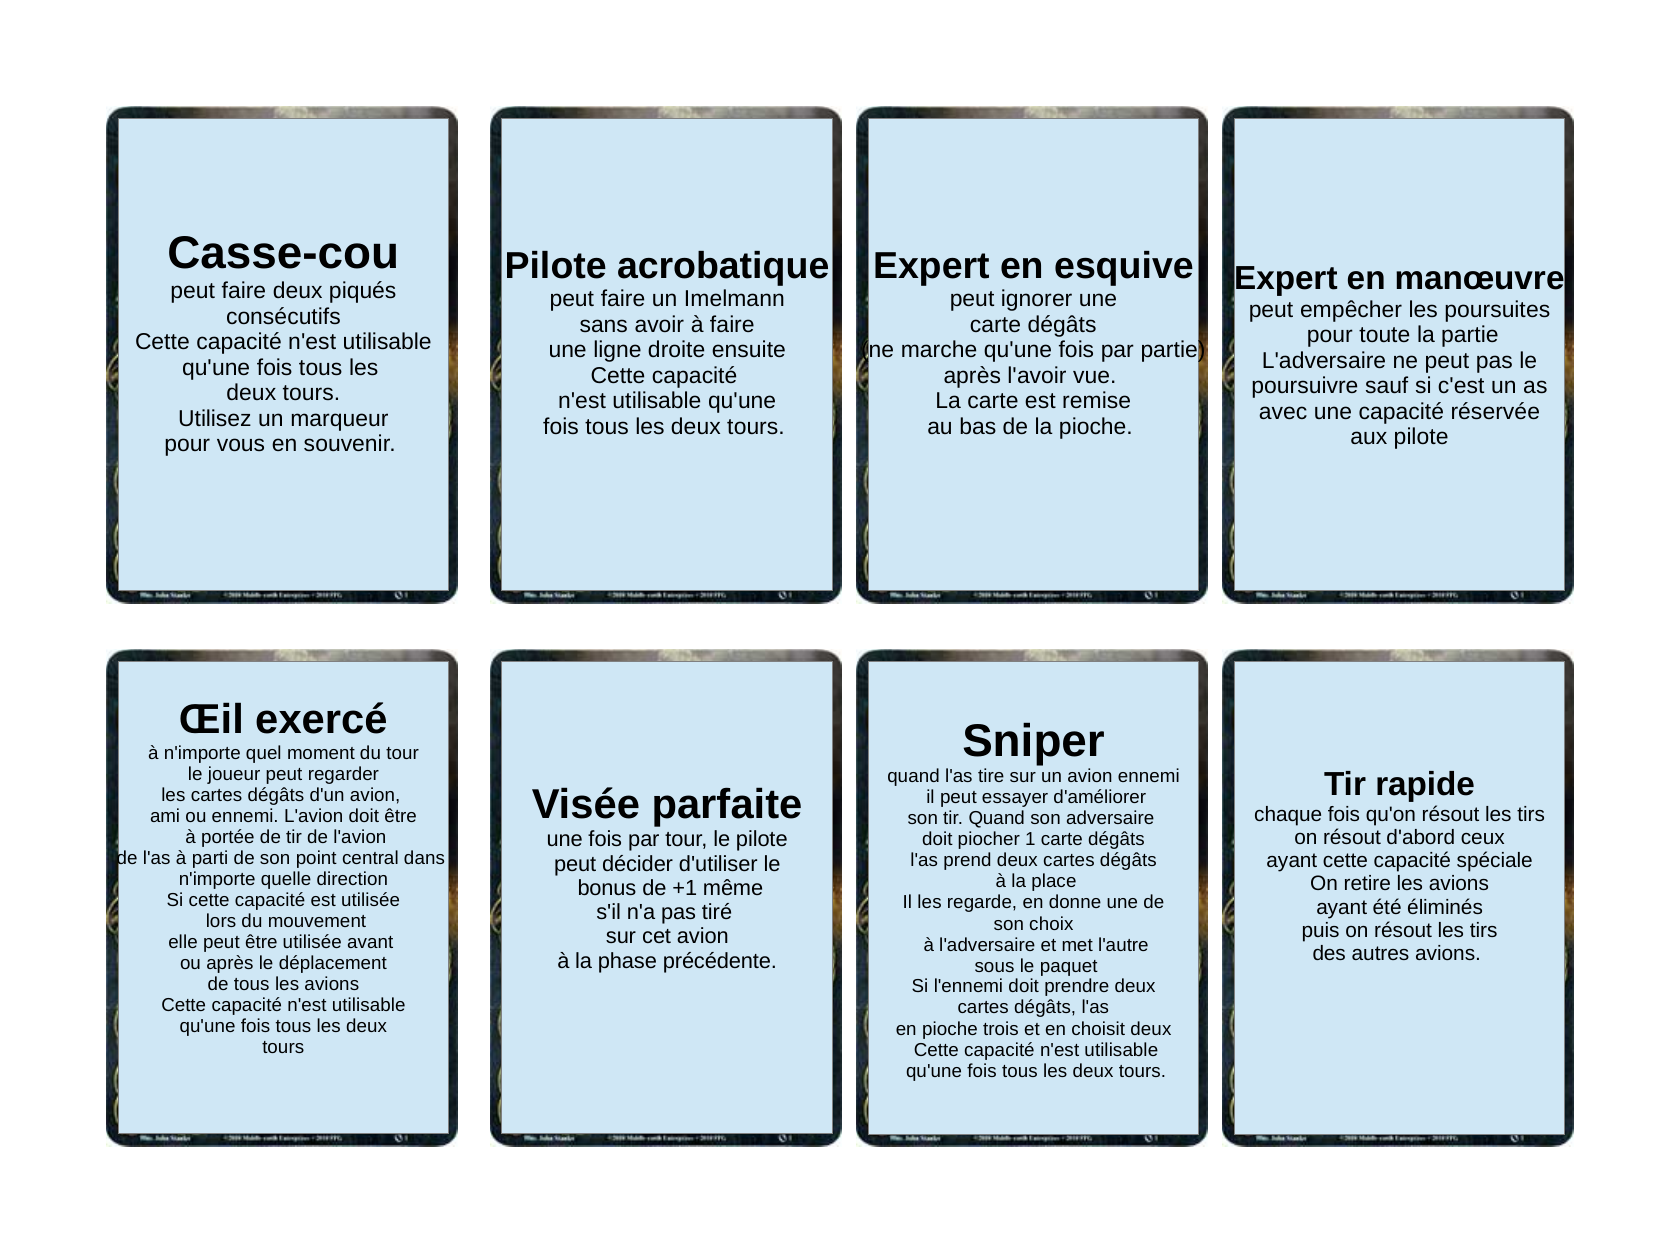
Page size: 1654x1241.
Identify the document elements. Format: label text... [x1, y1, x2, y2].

text_box Casse-cou peut faire deux piqués consécutifs Cette capacité n'est utilisable qu'une fois tous les deux tours. Utilisez un marqueur pour vous en souvenir. [118, 118, 449, 591]
text_box Expert en esquive peut ignorer une carte dégâts (ne marche qu'une fois par partie) après l'avoir vue. La carte est remise au bas de la pioche. [868, 118, 1199, 591]
picture [490, 649, 842, 1147]
picture [856, 649, 1208, 1147]
picture [106, 649, 458, 1147]
text_box Expert en manœuvre peut empêcher les poursuites pour toute la partie L'adversaire ne peut pas le poursuivre sauf si c'est un as avec une capacité réservée aux pilote [1234, 118, 1565, 591]
picture [856, 106, 1208, 604]
text_box Sniper quand l'as tire sur un avion ennemi il peut essayer d'améliorer son tir. Quand son adversaire doit piocher 1 carte dégâts l'as prend deux cartes dégâts à la place Il les regarde, en donne une de son choix à l'adversaire et met l'autre sous le paquet Si l'ennemi doit prendre deux cartes dégâts, l'as en pioche trois et en choisit deux Cette capacité n'est utilisable qu'une fois tous les deux tours. [868, 661, 1199, 1135]
text_box Pilote acrobatique peut faire un Imelmann sans avoir à faire une ligne droite ensuite Cette capacité n'est utilisable qu'une fois tous les deux tours. [501, 118, 833, 591]
text_box Tir rapide chaque fois qu'on résout les tirs on résout d'abord ceux ayant cette capacité spéciale On retire les avions ayant été éliminés puis on résout les tirs des autres avions. [1234, 661, 1565, 1135]
picture [490, 106, 842, 604]
text_box Œil exercé à n'importe quel moment du tour le joueur peut regarder les cartes dégâts d'un avion, ami ou ennemi. L'avion doit être à portée de tir de l'avion de l'as à parti de son point central dans n'importe quelle direction Si cette capacité est utilisée lors du mouvement elle peut être utilisée avant ou après le déplacement de tous les avions Cette capacité n'est utilisable qu'une fois tous les deux tours [118, 661, 449, 1134]
picture [1222, 106, 1574, 604]
picture [1222, 649, 1574, 1147]
picture [106, 106, 458, 604]
text_box Visée parfaite une fois par tour, le pilote peut décider d'utiliser le bonus de +1 même s'il n'a pas tiré sur cet avion à la phase précédente. [501, 661, 833, 1134]
